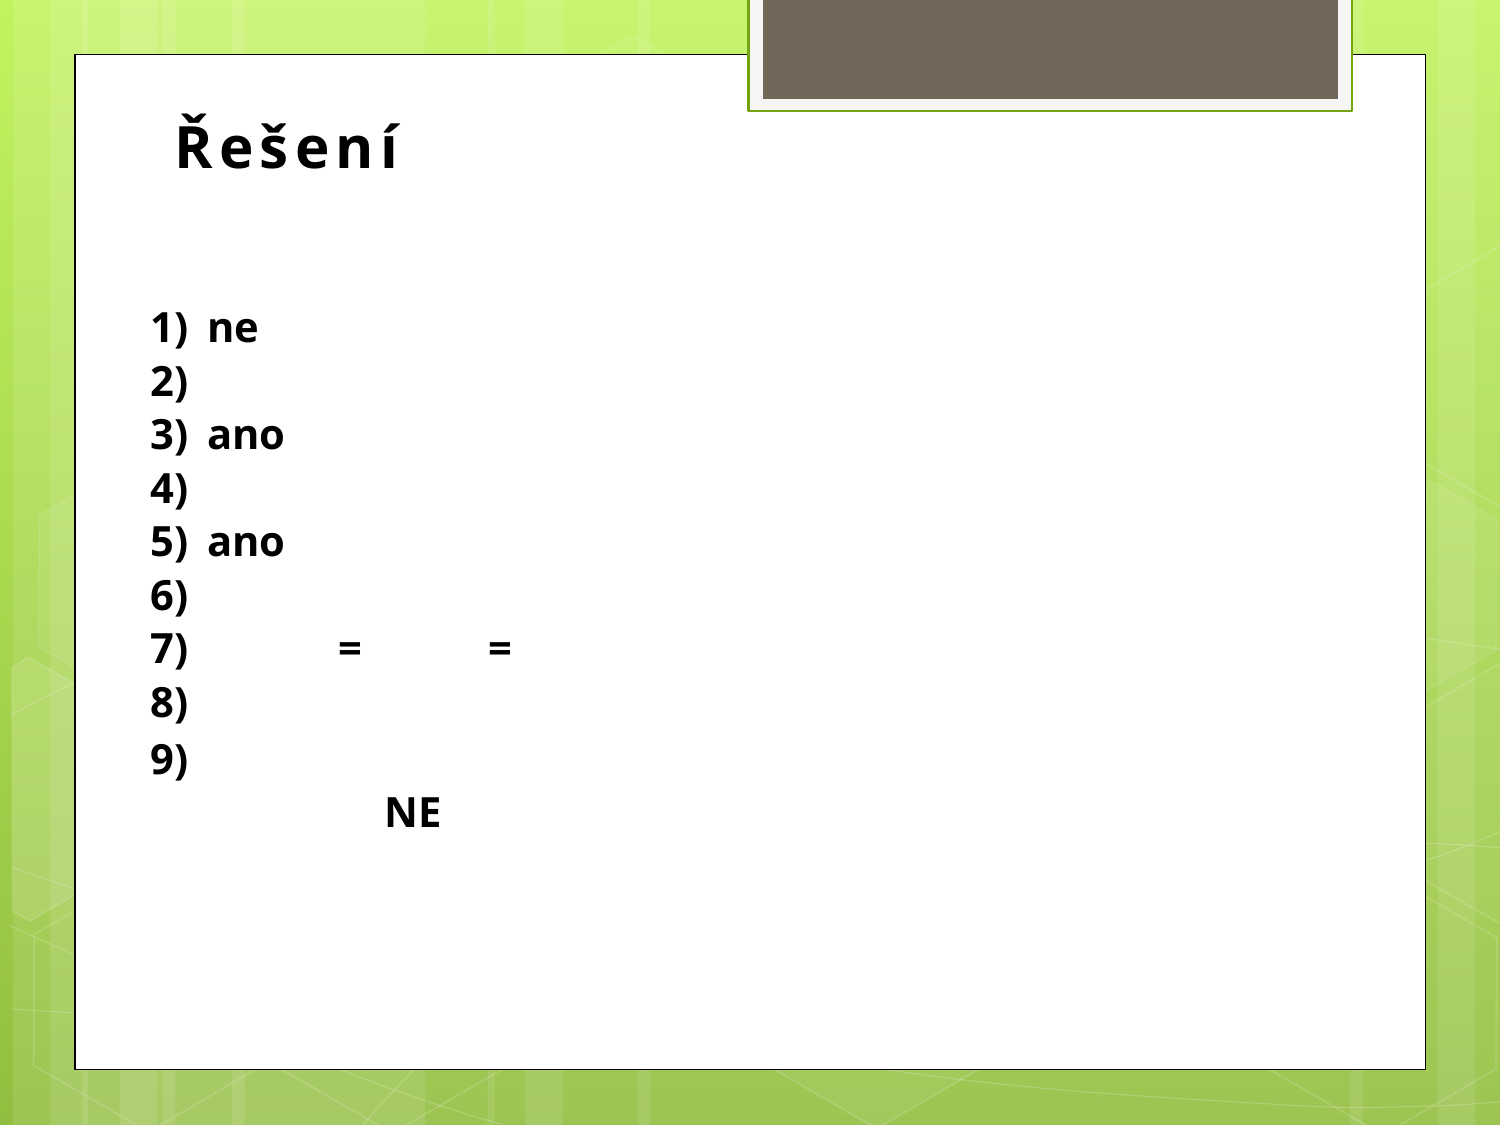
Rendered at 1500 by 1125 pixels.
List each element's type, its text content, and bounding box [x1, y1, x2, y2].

title Řešení [159, 101, 413, 188]
text_box ne ano ano = = NE [135, 243, 1275, 851]
